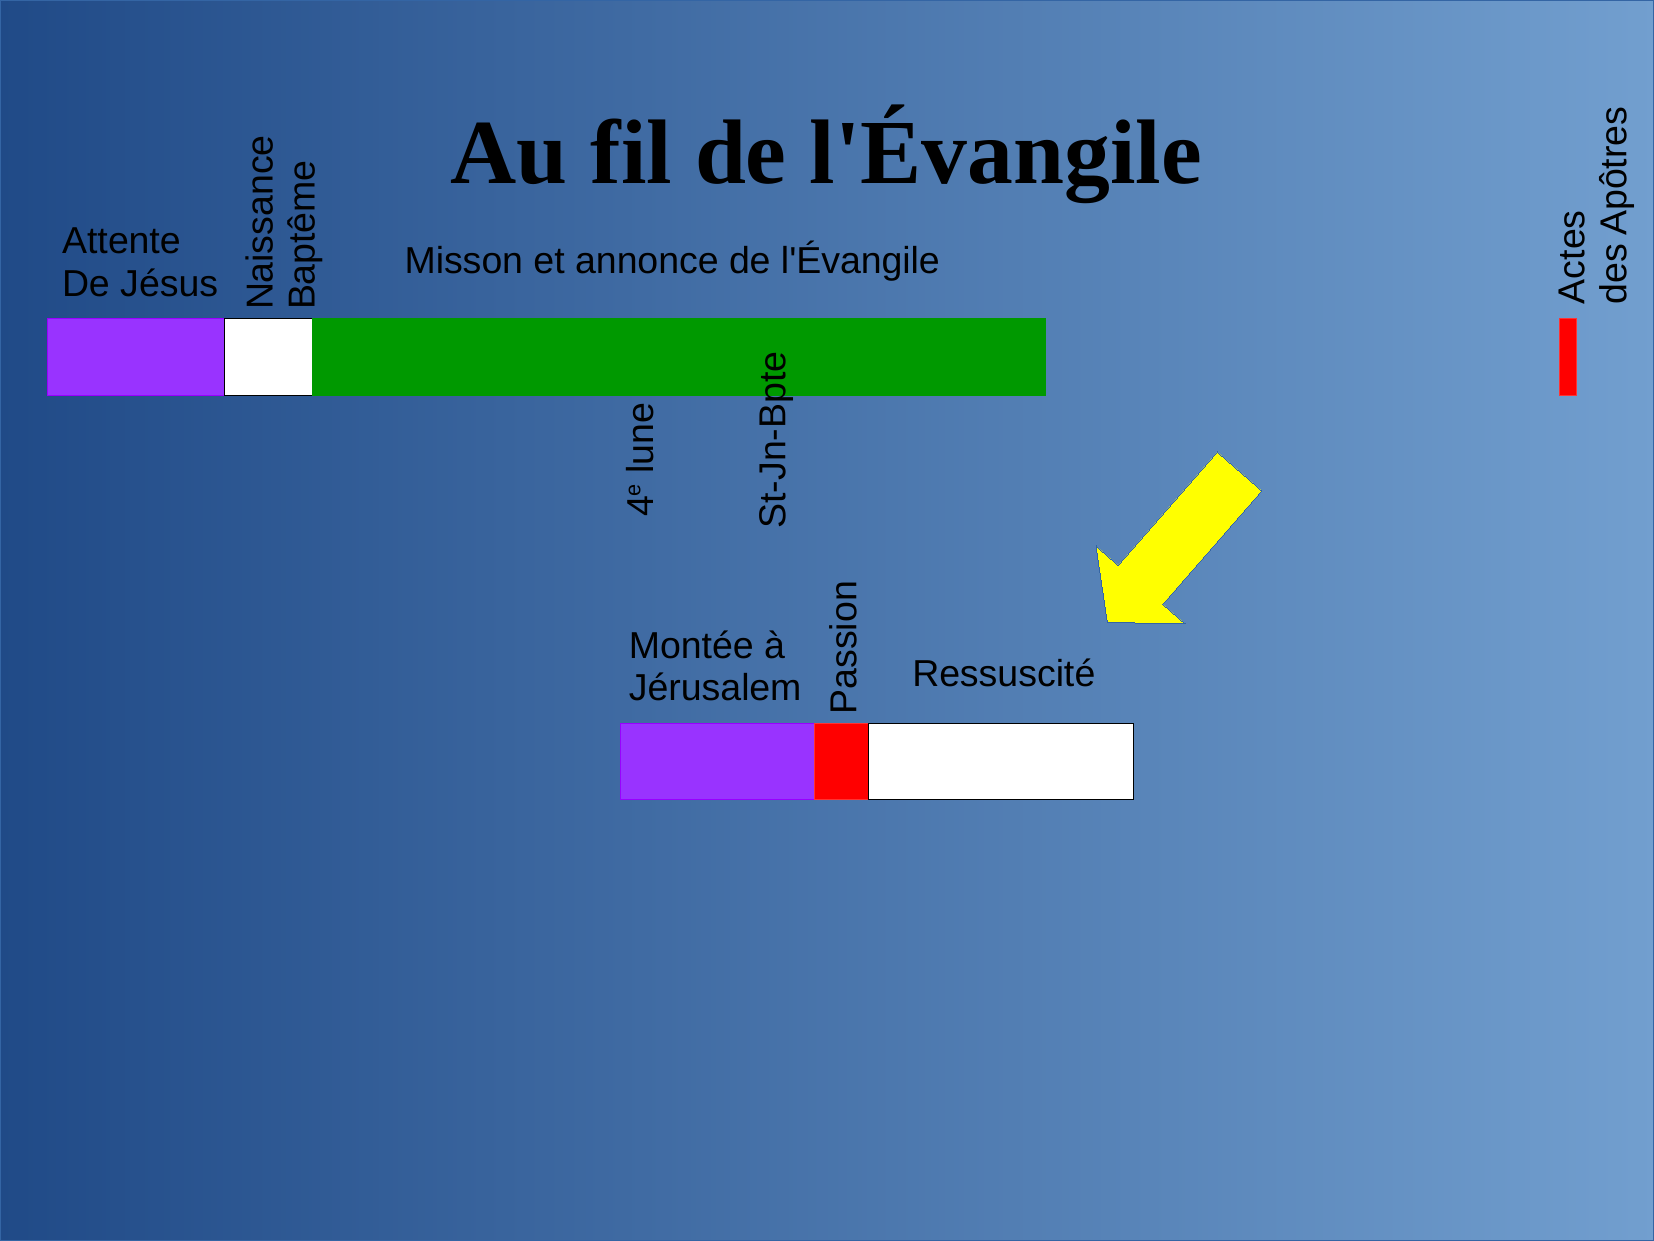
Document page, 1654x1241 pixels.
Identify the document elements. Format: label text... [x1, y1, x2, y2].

text_box Misson et annonce de l'Évangile [389, 232, 975, 290]
text_box Passion [814, 543, 880, 729]
text_box Actes des Apôtres [1543, 91, 1642, 319]
text_box [1096, 451, 1262, 624]
title Au fil de l'Évangile [82, 49, 1571, 257]
text_box Naissance Baptême [231, 112, 331, 325]
text_box Montée à Jérusalem [614, 616, 827, 753]
text_box [620, 723, 1134, 800]
text_box [1559, 319, 1577, 396]
text_box Ressuscité [897, 644, 1111, 702]
text_box 4e lune [611, 388, 670, 532]
text_box [47, 318, 1046, 396]
text_box St-Jn-Bpte [744, 336, 801, 544]
text_box Attente De Jésus [47, 212, 233, 341]
